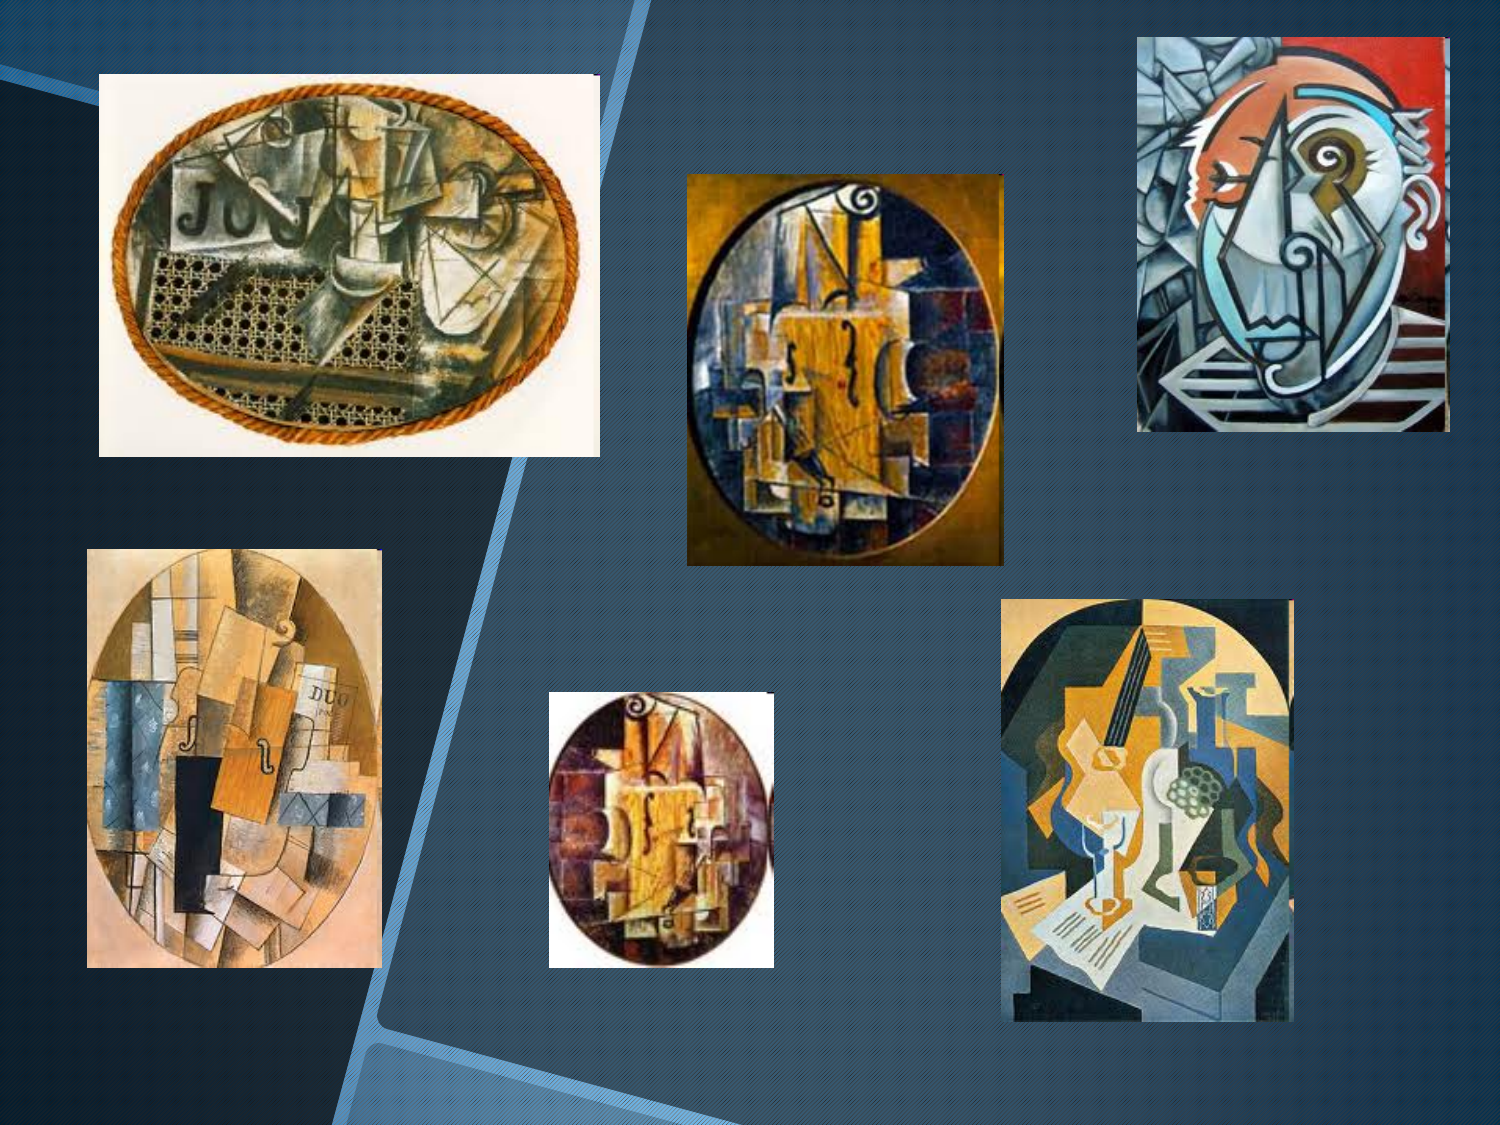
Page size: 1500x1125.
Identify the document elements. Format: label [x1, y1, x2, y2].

picture [87, 549, 382, 968]
picture [687, 174, 1004, 566]
picture [1001, 599, 1294, 1022]
picture [99, 74, 600, 457]
picture [1137, 37, 1450, 432]
picture [549, 692, 774, 968]
